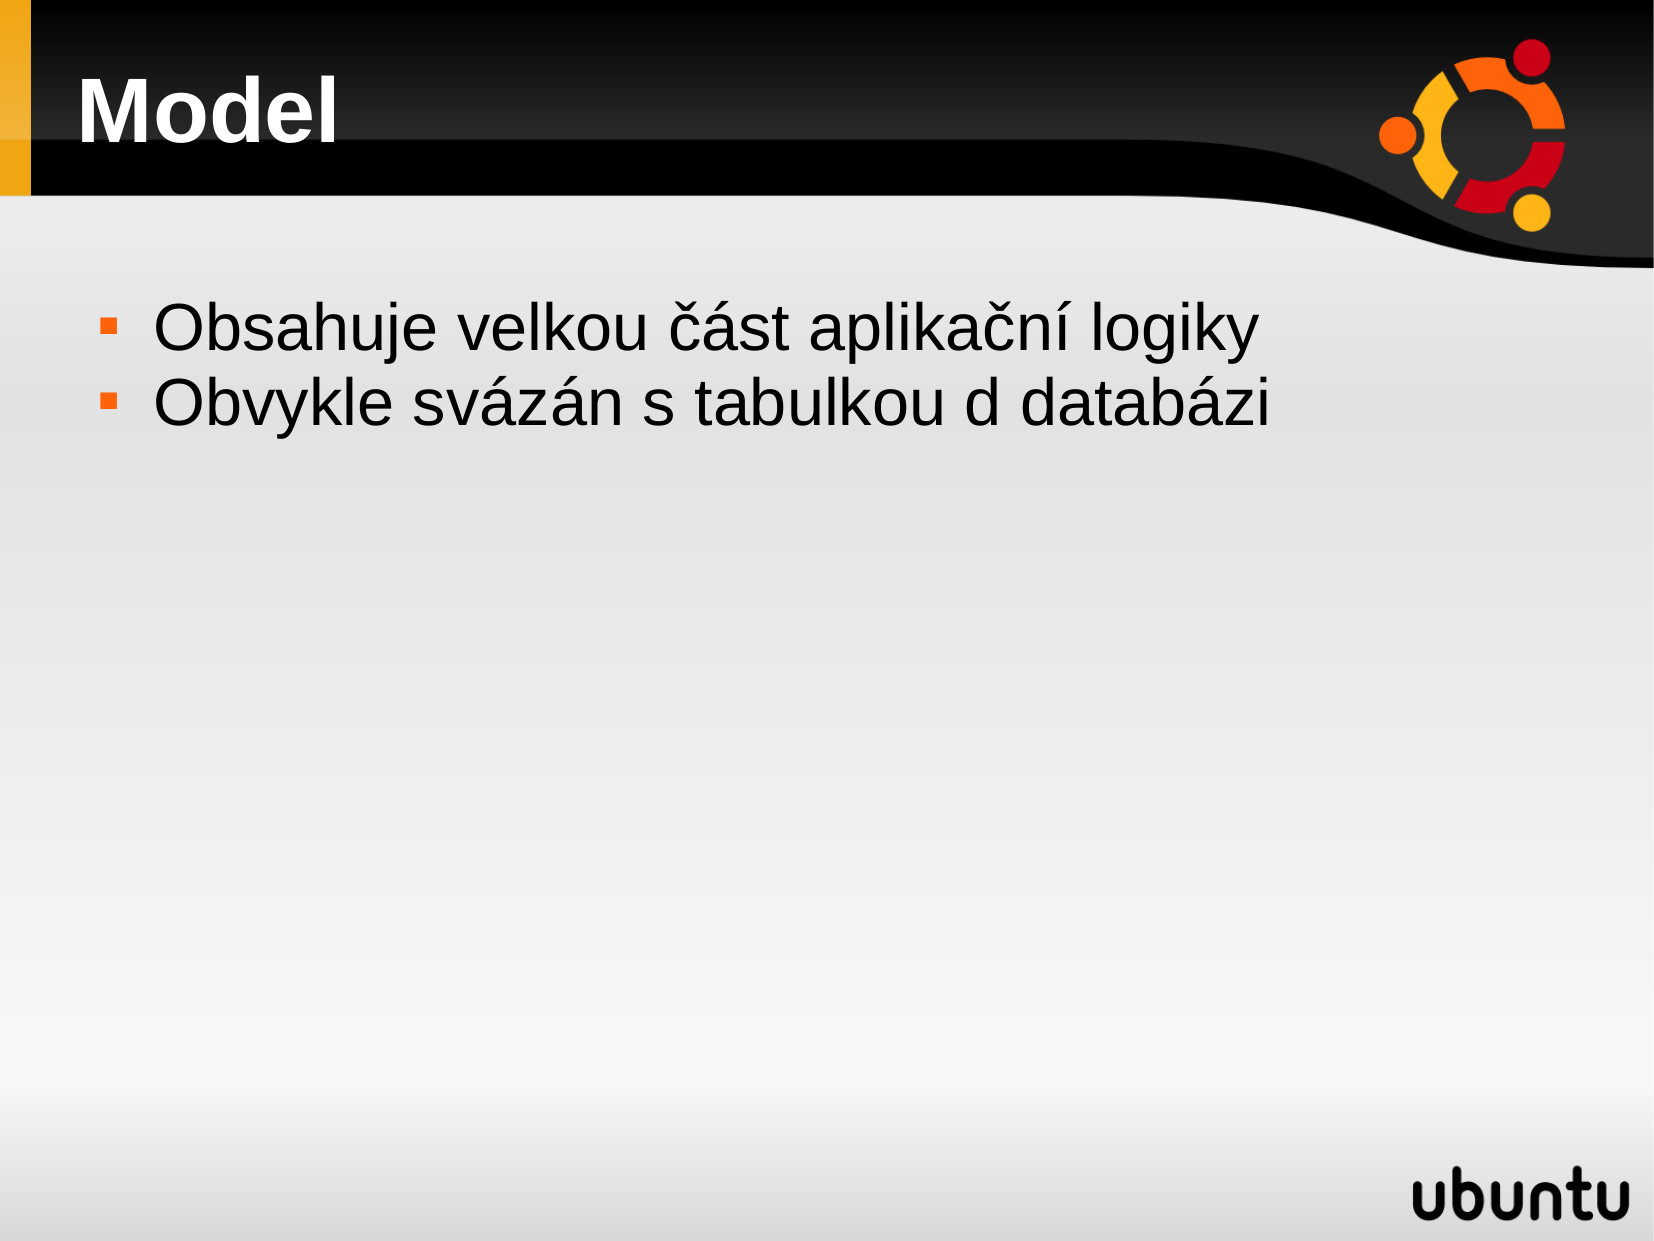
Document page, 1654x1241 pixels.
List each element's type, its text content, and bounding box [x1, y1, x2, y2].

list Obsahuje velkou část aplikační logiky Obvykle svázán s tabulkou d databázi [82, 290, 1571, 1094]
picture [0, 0, 1654, 1241]
title Model [76, 14, 1565, 207]
